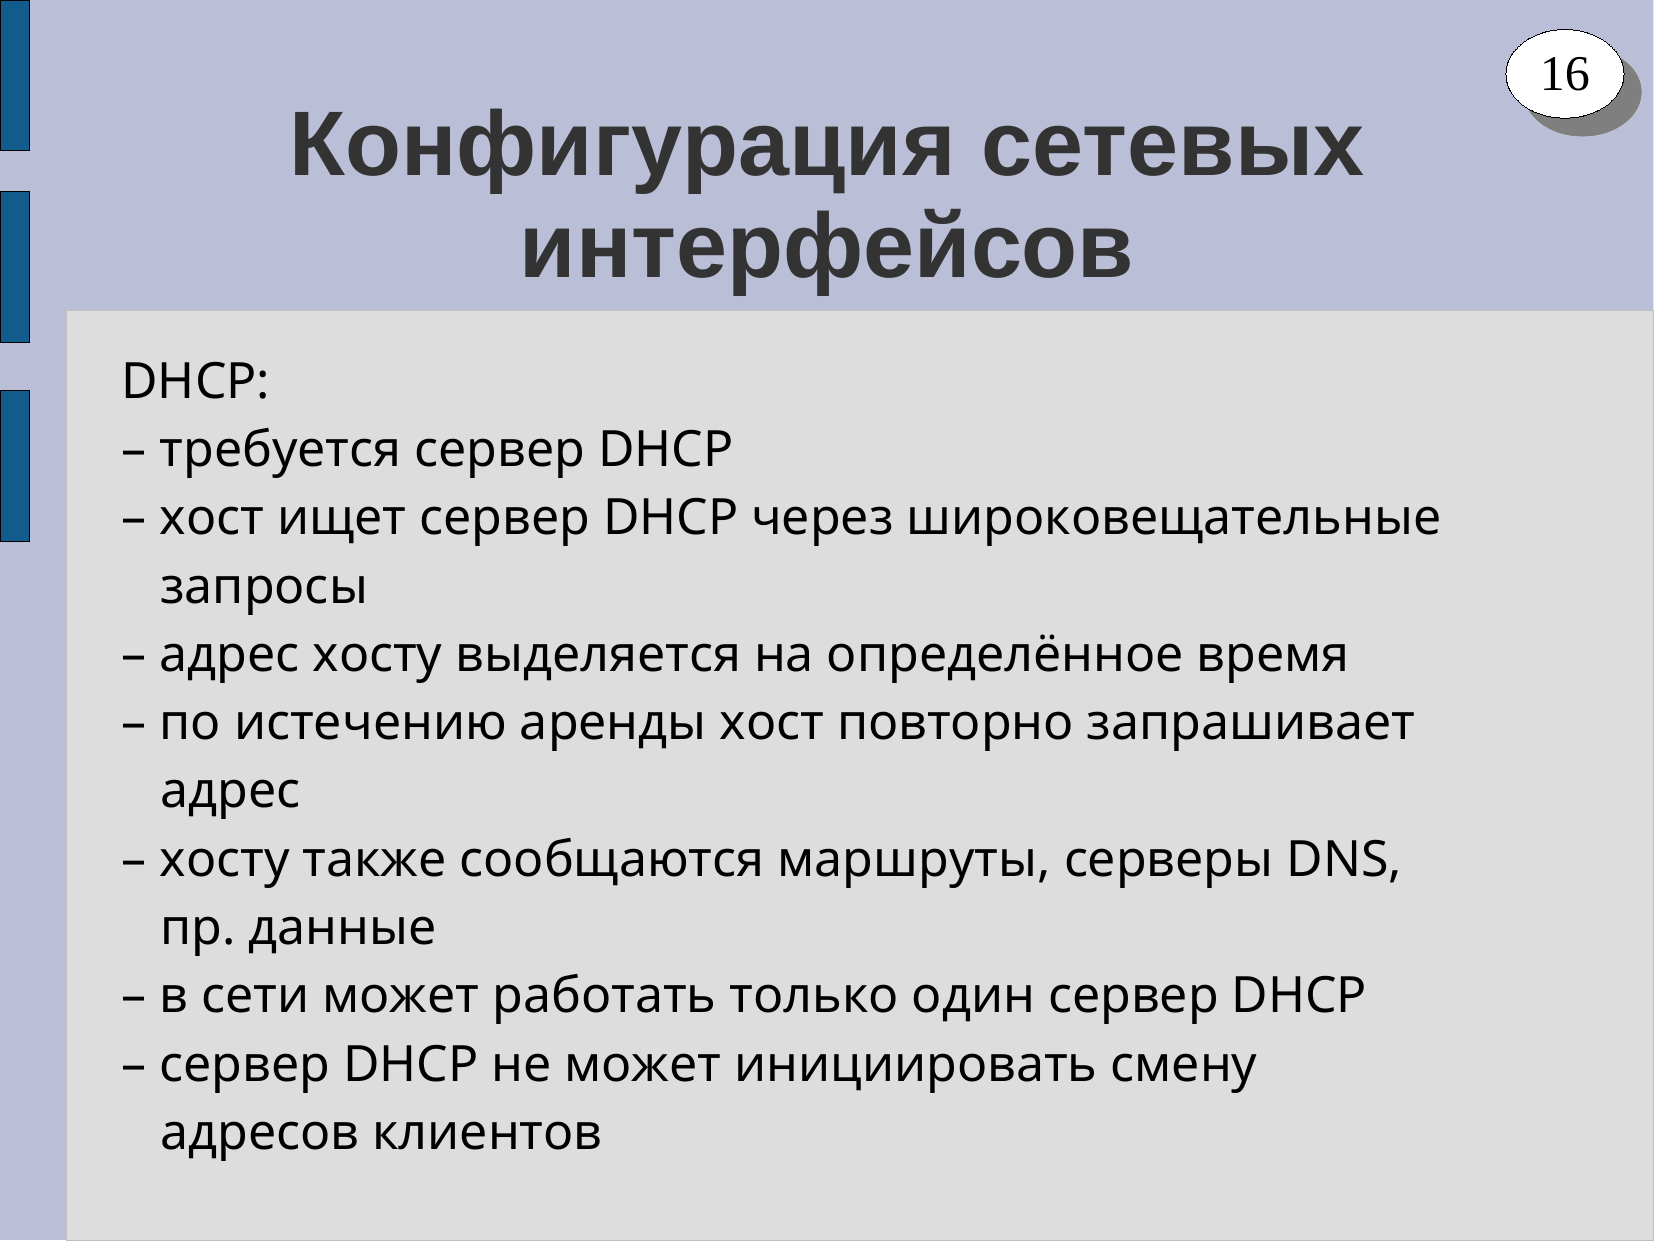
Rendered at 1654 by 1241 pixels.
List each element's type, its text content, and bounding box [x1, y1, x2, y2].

title Конфигурация сетевых интерфейсов [121, 91, 1534, 299]
text_box 16 [1505, 29, 1625, 119]
text_box DHCP: – требуется сервер DHCP – хост ищет сервер DHCP через широковещательные запросы – адрес хосту выделяется на определённое время – по истечению аренды хост повторно запрашивает адрес – хосту также сообщаются маршруты, серверы DNS, пр. данные – в сети может работать только один сервер DHCP – сервер DHCP не может инициировать смену адресов клиентов [121, 344, 1534, 1164]
